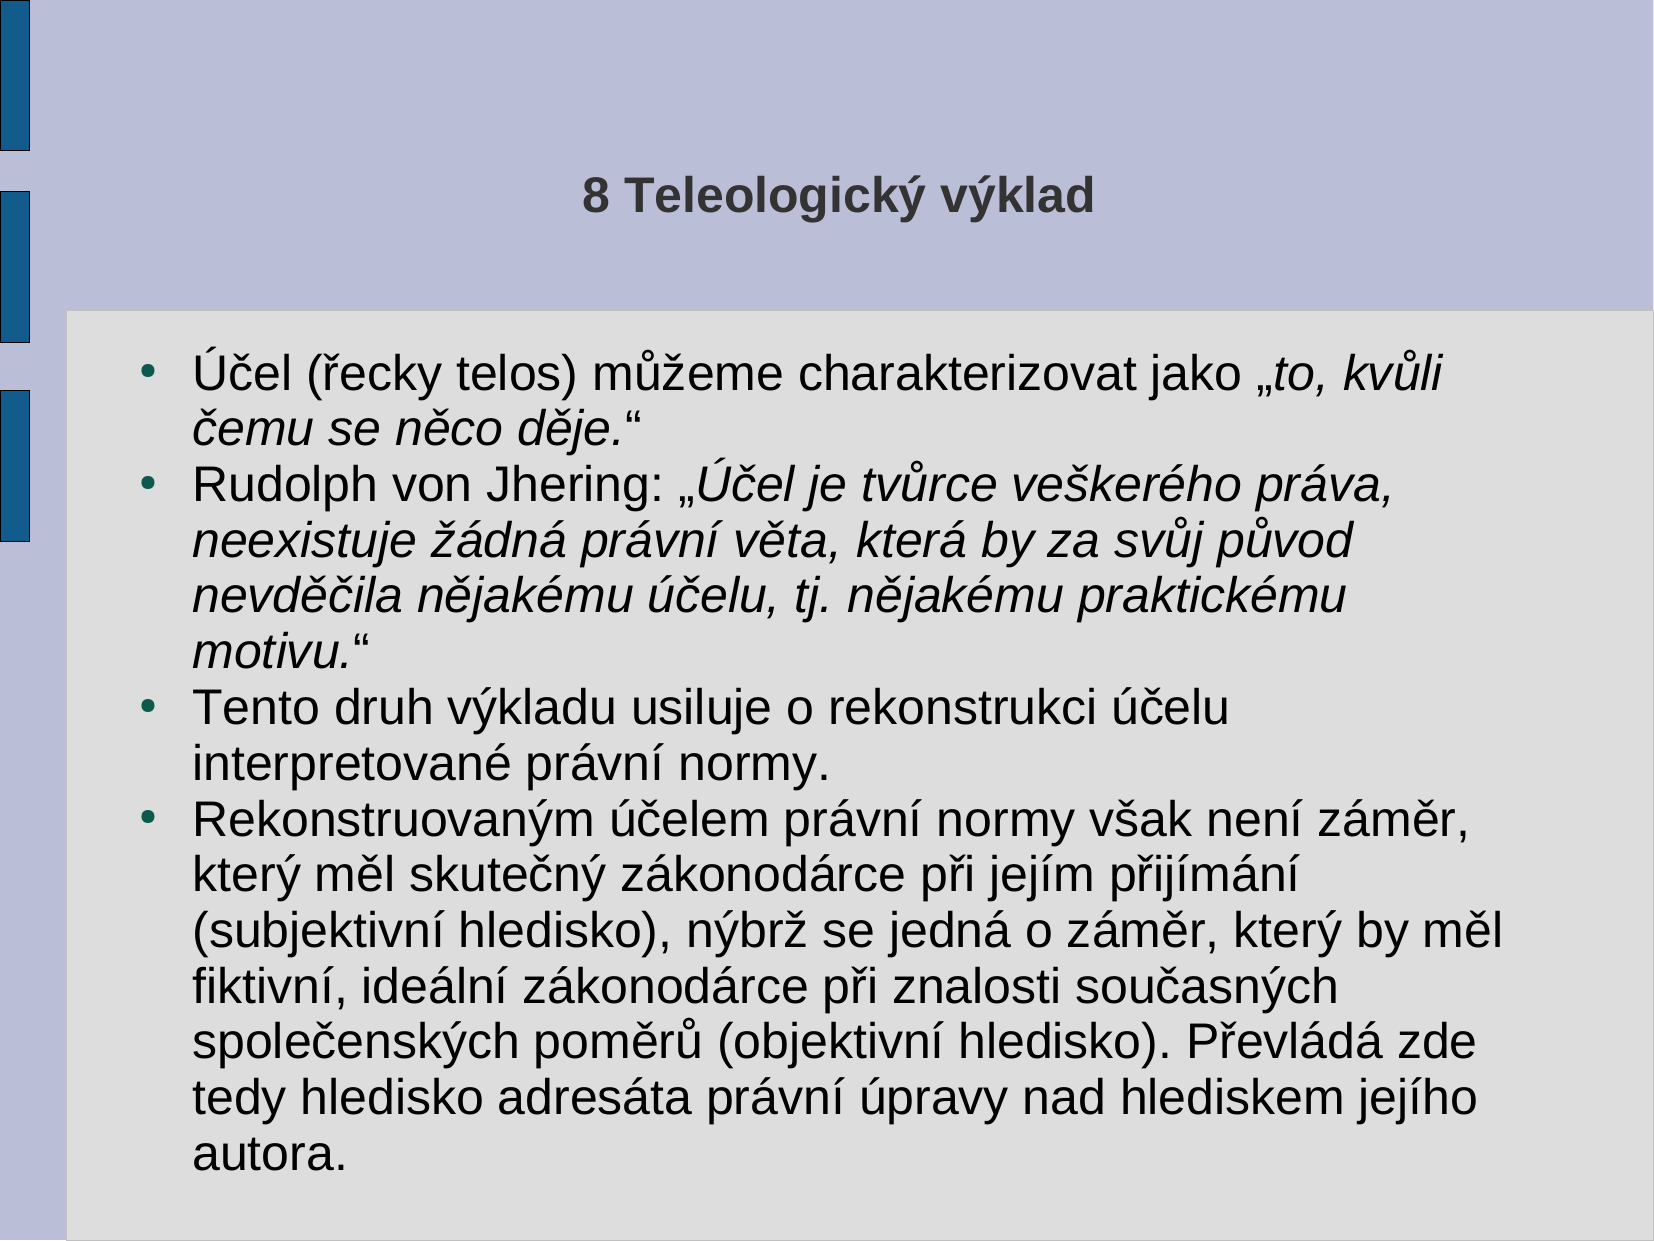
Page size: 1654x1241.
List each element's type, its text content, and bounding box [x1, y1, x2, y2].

title 8 Teleologický výklad [121, 91, 1534, 299]
list Účel (řecky telos) můžeme charakterizovat jako „to, kvůli čemu se něco děje.“ Rudolph von Jhering: „Účel je tvůrce veškerého práva, neexistuje žádná právní věta, která by za svůj původ nevděčila nějakému účelu, tj. nějakému praktickému motivu.“ Tento druh výkladu usiluje o rekonstrukci účelu interpretované právní normy. Rekonstruovaným účelem právní normy však není záměr, který měl skutečný zákonodárce při jejím přijímání (subjektivní hledisko), nýbrž se jedná o záměr, který by měl fiktivní, ideální zákonodárce při znalosti současných společenských poměrů (objektivní hledisko). Převládá zde tedy hledisko adresáta právní úpravy nad hlediskem jejího autora. [121, 344, 1534, 1181]
